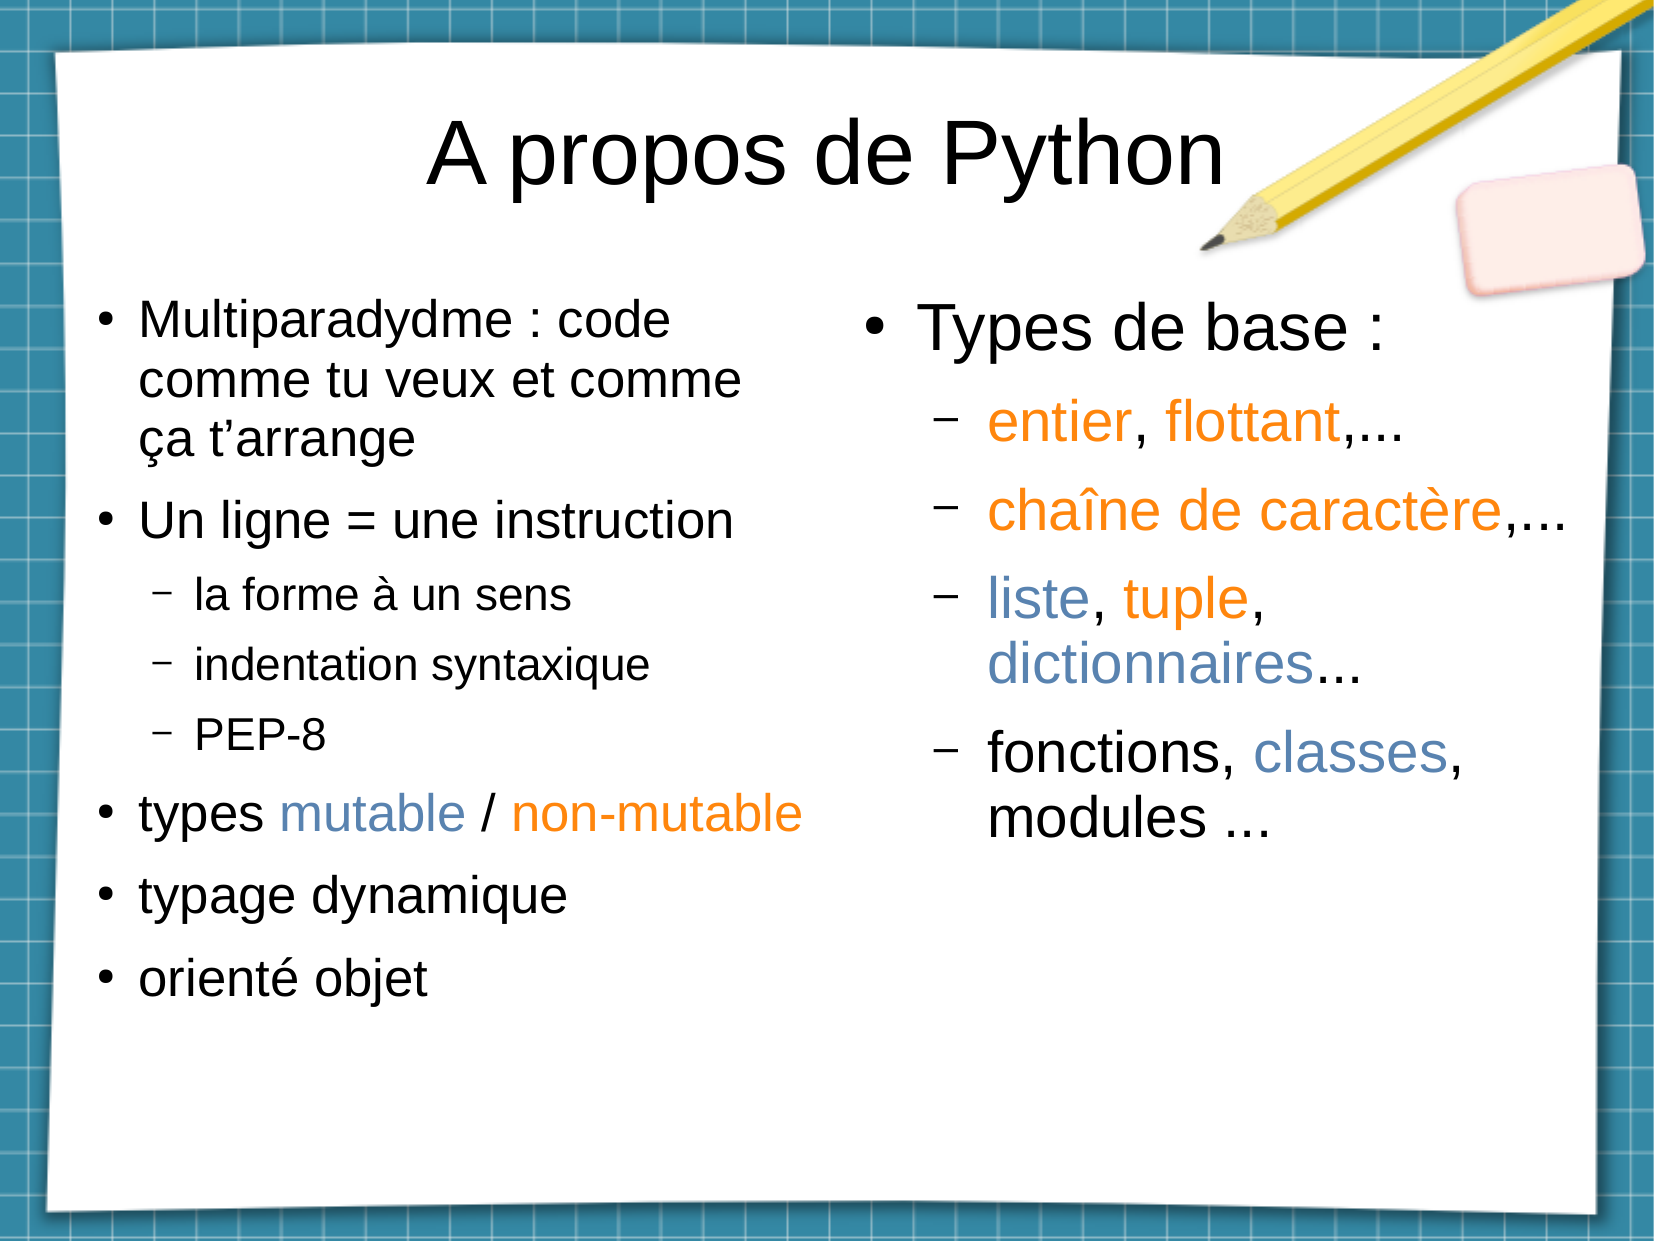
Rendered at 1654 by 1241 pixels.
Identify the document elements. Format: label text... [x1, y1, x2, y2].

list Multiparadydme : code comme tu veux et comme ça t’arrange Un ligne = une instruction la forme à un sens indentation syntaxique PEP-8 types mutable / non-mutable typage dynamique orienté objet [82, 290, 809, 1010]
picture [0, 0, 1654, 1241]
title A propos de Python [82, 49, 1571, 257]
list Types de base : entier, flottant,... chaîne de caractère,... liste, tuple, dictionnaires... fonctions, classes, modules ... [845, 290, 1572, 1010]
